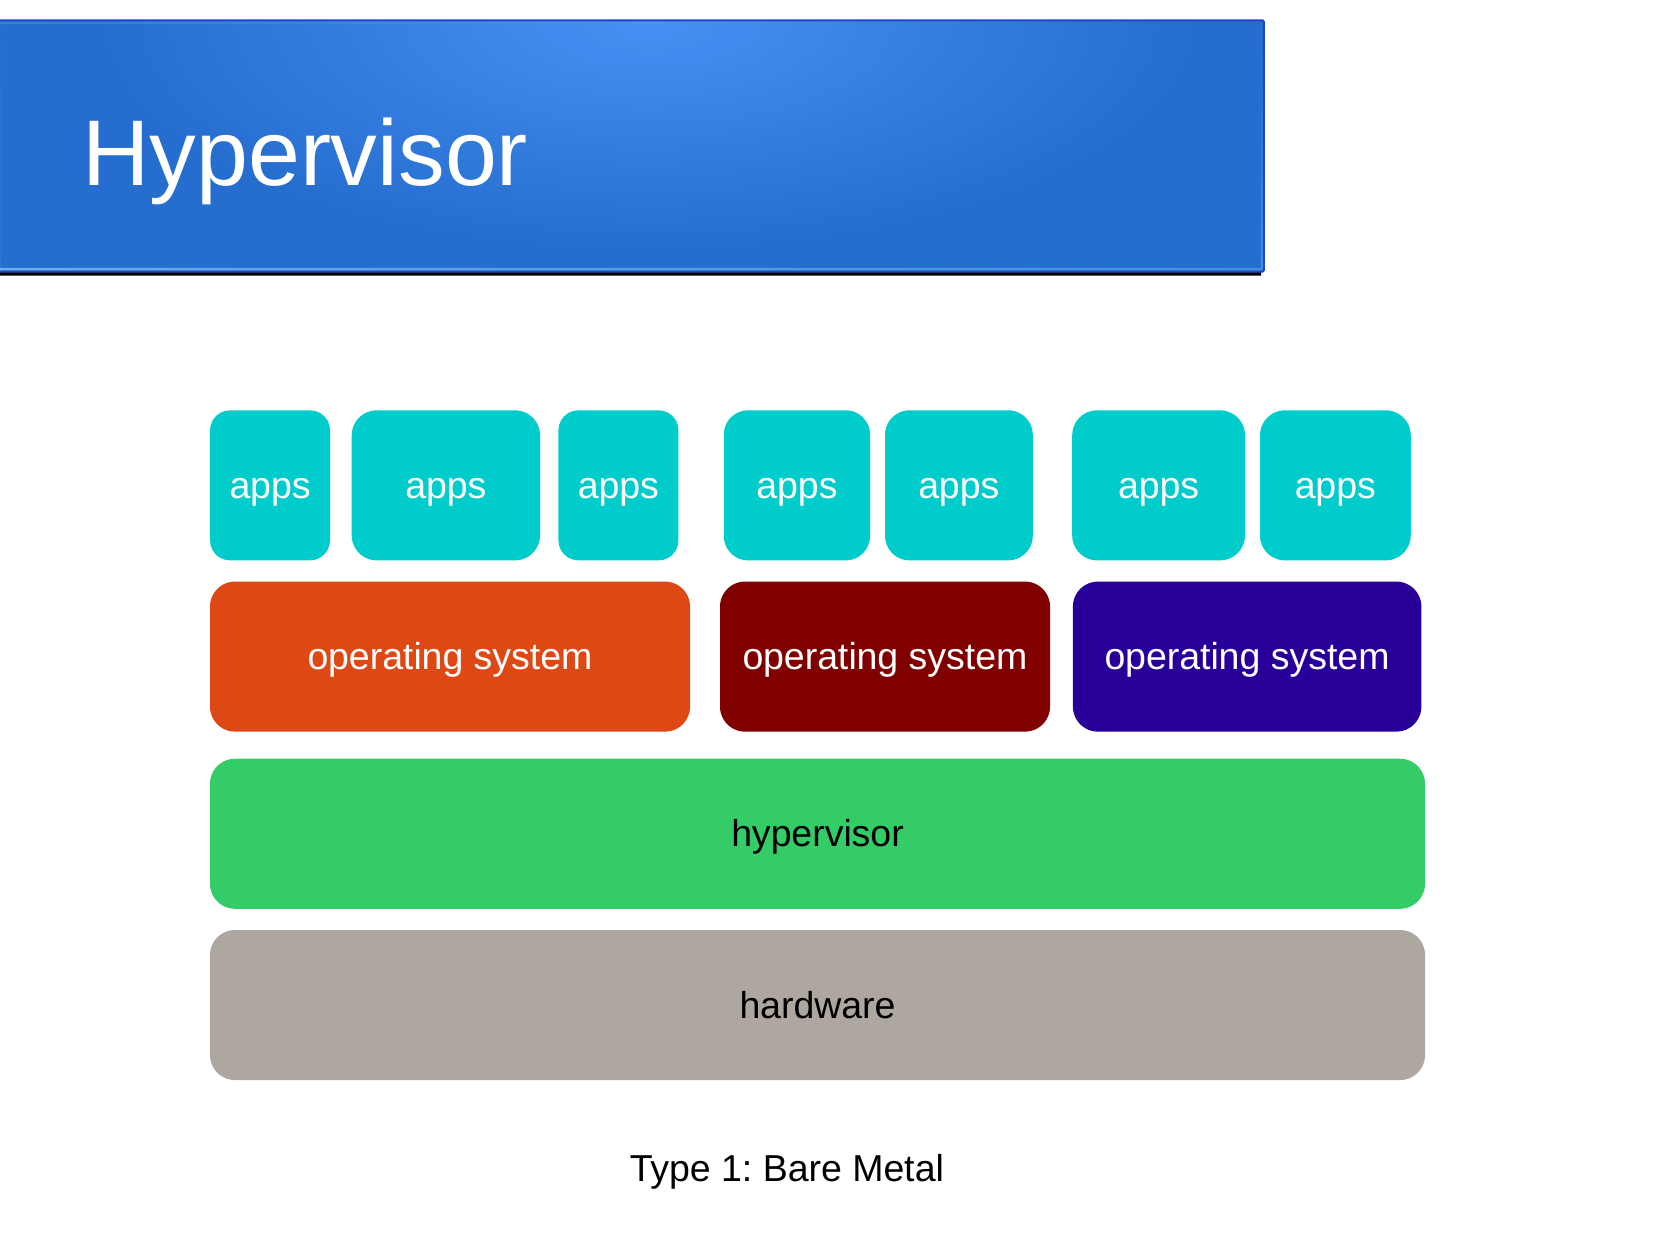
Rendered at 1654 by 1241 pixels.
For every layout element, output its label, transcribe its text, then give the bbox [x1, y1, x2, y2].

text_box apps [1260, 410, 1411, 561]
text_box hardware [210, 930, 1426, 1081]
text_box apps [210, 410, 331, 561]
text_box apps [723, 410, 871, 561]
text_box apps [558, 410, 679, 561]
title Hypervisor [82, 49, 1250, 257]
text_box hypervisor [210, 758, 1426, 909]
text_box apps [351, 410, 541, 561]
text_box apps [1072, 410, 1246, 561]
text_box operating system [1072, 581, 1422, 732]
text_box operating system [210, 581, 691, 732]
text_box apps [885, 410, 1033, 561]
text_box operating system [720, 581, 1051, 732]
text_box Type 1: Bare Metal [615, 1140, 960, 1197]
